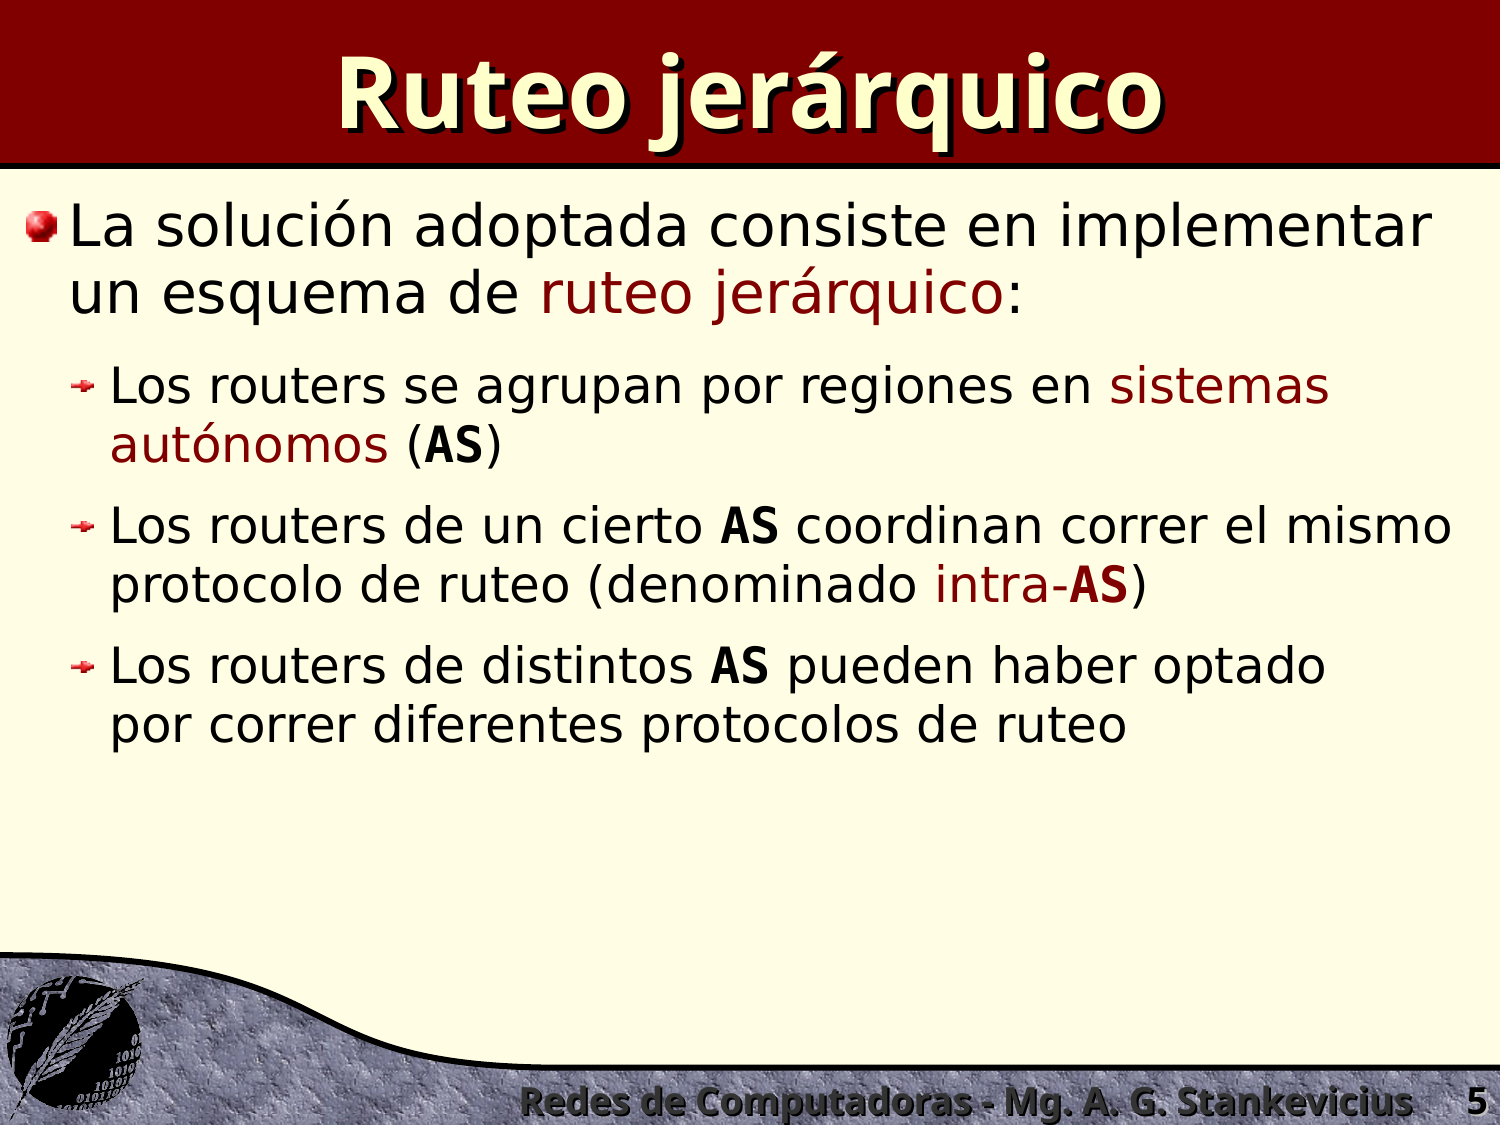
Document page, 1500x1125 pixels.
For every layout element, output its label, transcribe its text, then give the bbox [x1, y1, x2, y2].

title Ruteo jerárquico [15, 5, 1485, 160]
picture [0, 959, 1500, 1125]
picture [1047, 1100, 1054, 1110]
picture [790, 1100, 795, 1110]
list La solución adoptada consiste en implementar un esquema de ruteo jerárquico: Los routers se agrupan por regiones en sistemas autónomos (AS) Los routers de un cierto AS coordinan correr el mismo protocolo de ruteo (denominado intra-AS) Los routers de distintos AS pueden haber optado por correr diferentes protocolos de ruteo [11, 192, 1486, 921]
